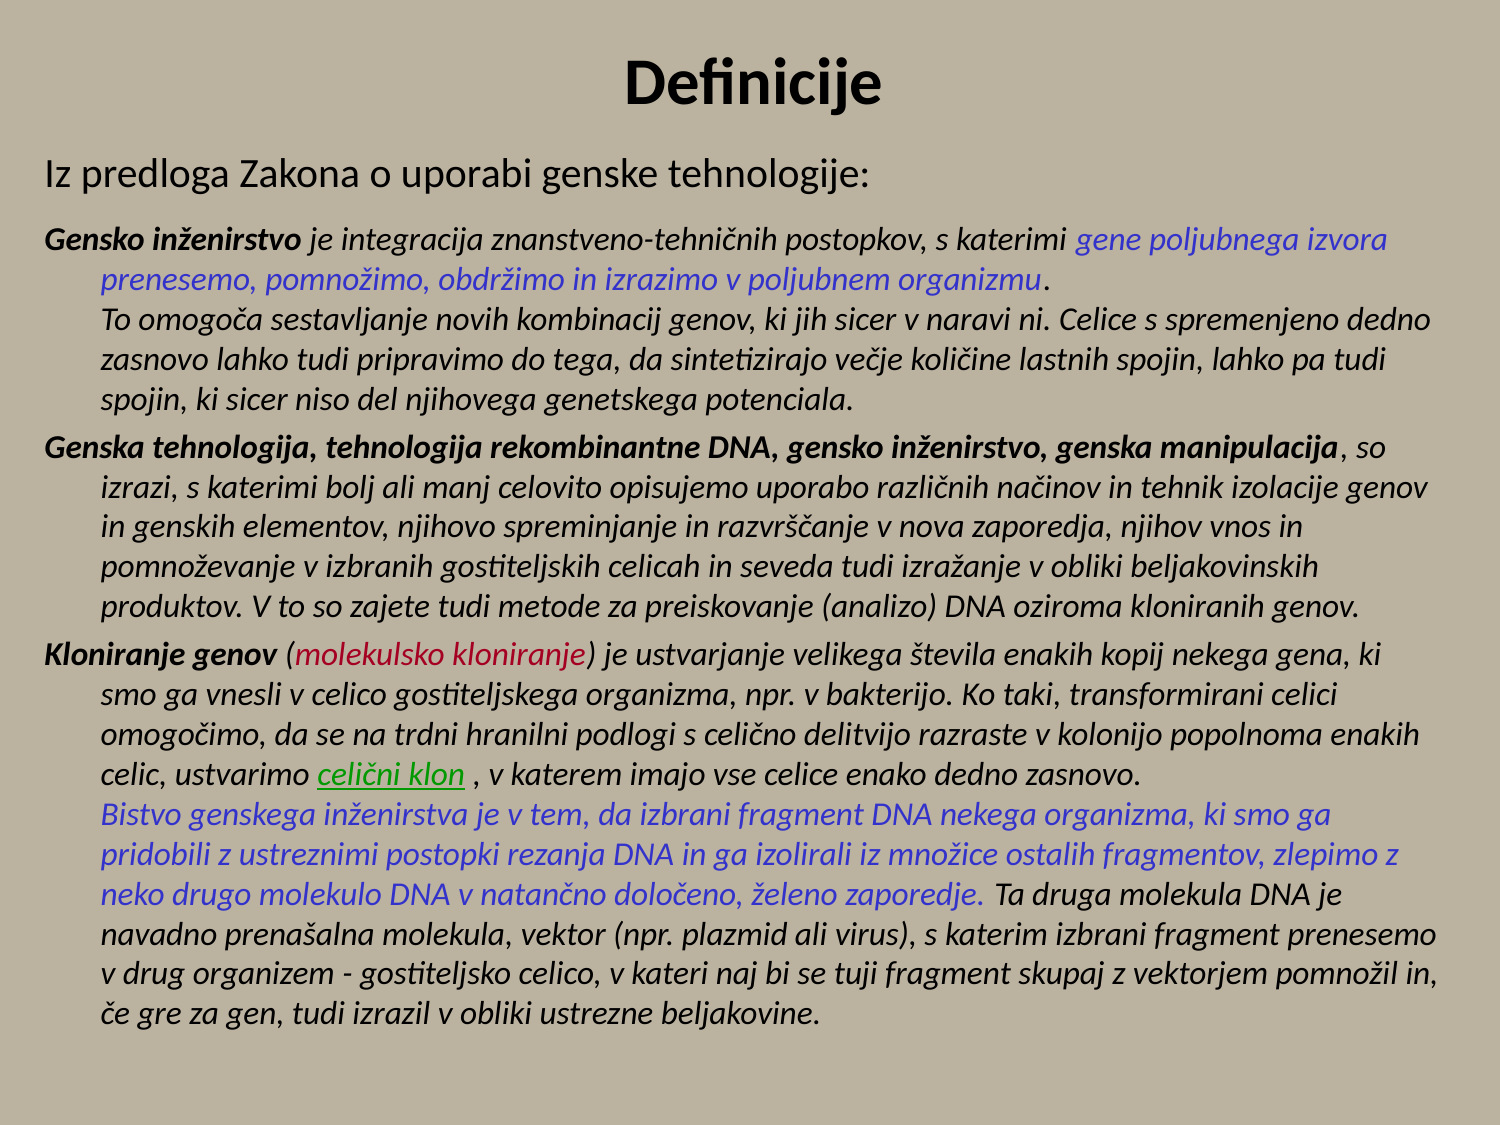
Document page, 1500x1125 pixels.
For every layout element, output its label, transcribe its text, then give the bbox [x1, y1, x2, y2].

title Definicije [116, 30, 1392, 126]
list Iz predloga Zakona o uporabi genske tehnologije: Gensko inženirstvo je integracija znanstveno-tehničnih postopkov, s katerimi gene poljubnega izvora prenesemo, pomnožimo, obdržimo in izrazimo v poljubnem organizmu. To omogoča sestavljanje novih kombinacij genov, ki jih sicer v naravi ni. Celice s spremenjeno dedno zasnovo lahko tudi pripravimo do tega, da sintetizirajo večje količine lastnih spojin, lahko pa tudi spojin, ki sicer niso del njihovega genetskega potenciala. Genska tehnologija, tehnologija rekombinantne DNA, gensko inženirstvo, genska manipulacija, so izrazi, s katerimi bolj ali manj celovito opisujemo uporabo različnih načinov in tehnik izolacije genov in genskih elementov, njihovo spreminjanje in razvrščanje v nova zaporedja, njihov vnos in pomnoževanje v izbranih gostiteljskih celicah in seveda tudi izražanje v obliki beljakovinskih produktov. V to so zajete tudi metode za preiskovanje (analizo) DNA oziroma kloniranih genov. Kloniranje genov (molekulsko kloniranje) je ustvarjanje velikega števila enakih kopij nekega gena, ki smo ga vnesli v celico gostiteljskega organizma, npr. v bakterijo. Ko taki, transformirani celici omogočimo, da se na trdni hranilni podlogi s celično delitvijo razraste v kolonijo popolnoma enakih celic, ustvarimo celični klon , v katerem imajo vse celice enako dedno zasnovo. Bistvo genskega inženirstva je v tem, da izbrani fragment DNA nekega organizma, ki smo ga pridobili z ustreznimi postopki rezanja DNA in ga izolirali iz množice ostalih fragmentov, zlepimo z neko drugo molekulo DNA v natančno določeno, želeno zaporedje. Ta druga molekula DNA je navadno prenašalna molekula, vektor (npr. plazmid ali virus), s katerim izbrani fragment prenesemo v drug organizem - gostiteljsko celico, v kateri naj bi se tuji fragment skupaj z vektorjem pomnožil in, če gre za gen, tudi izrazil v obliki ustrezne beljakovine. [29, 138, 1459, 1125]
